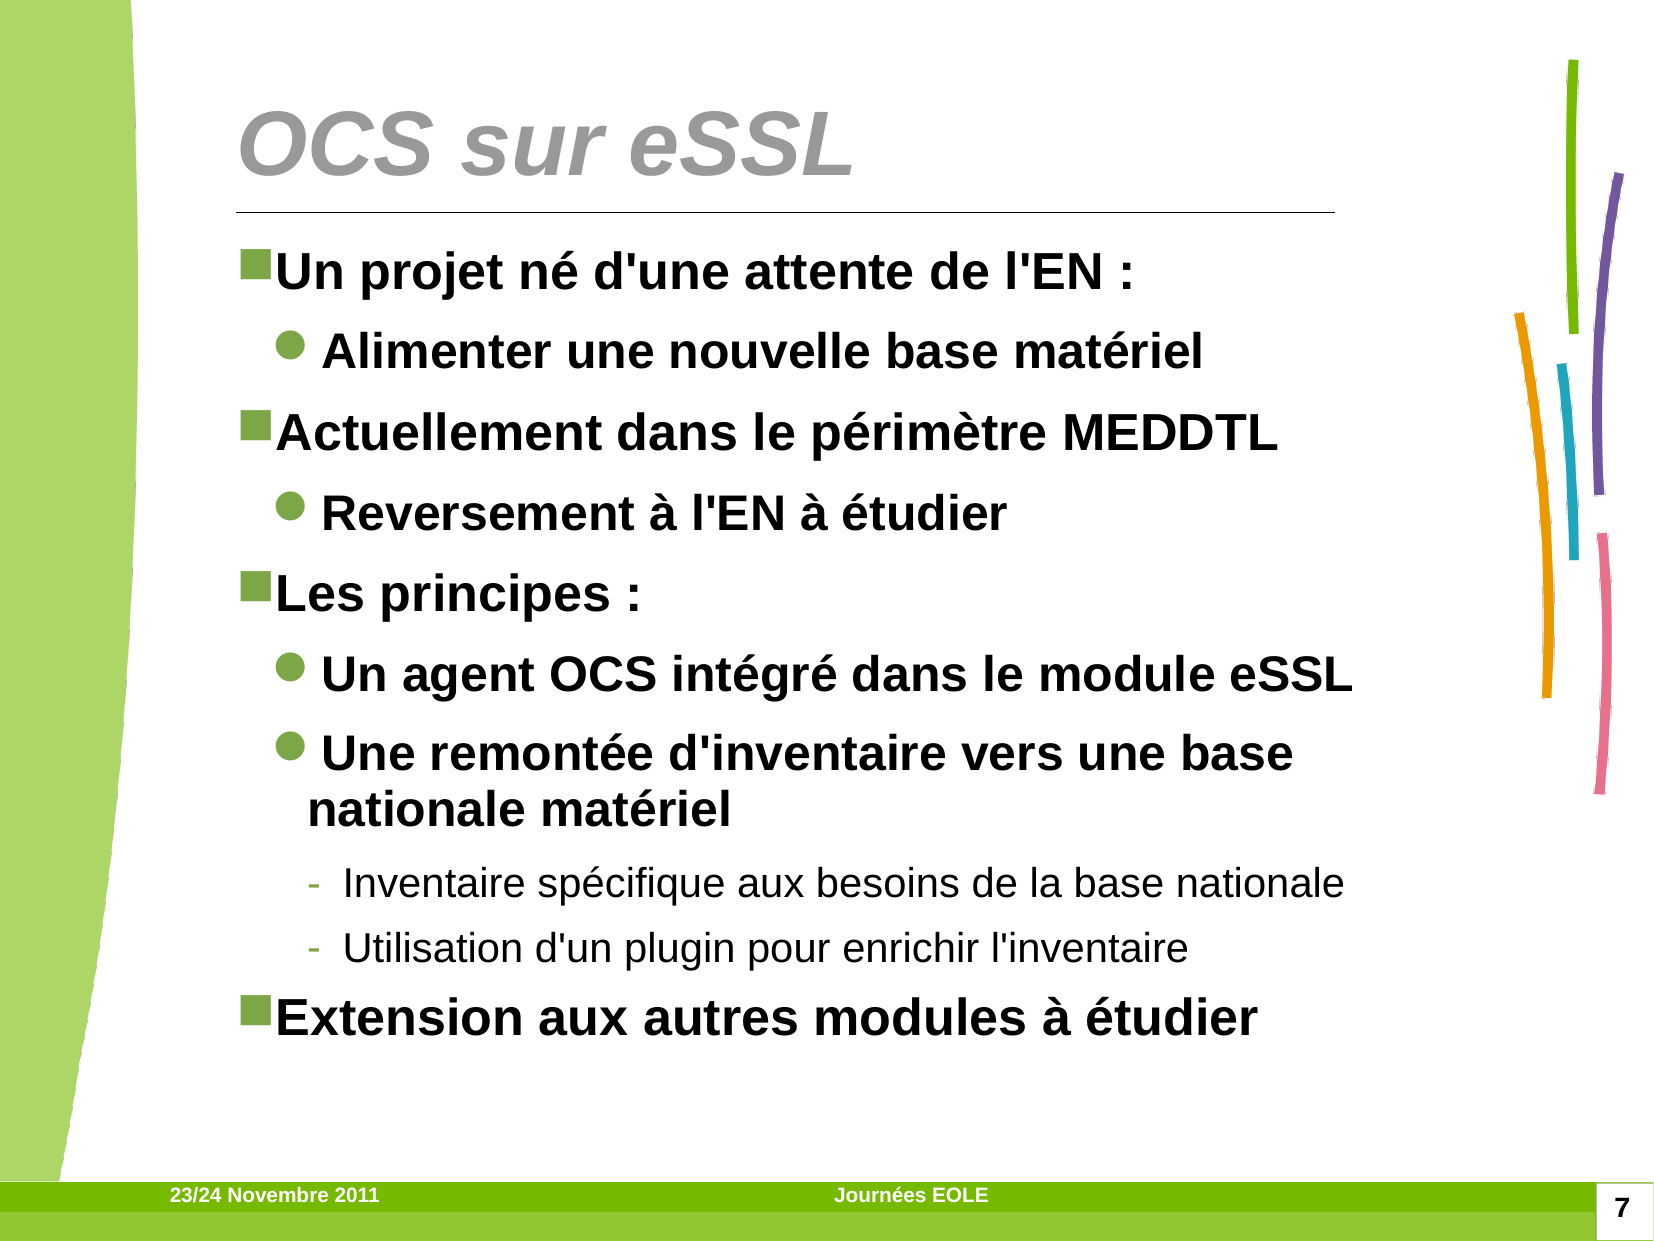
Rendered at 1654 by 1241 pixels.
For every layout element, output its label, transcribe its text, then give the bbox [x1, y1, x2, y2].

picture [0, 0, 1654, 1241]
title OCS sur eSSL [236, 69, 1536, 218]
list Un projet né d'une attente de l'EN : Alimenter une nouvelle base matériel Actuellement dans le périmètre MEDDTL Reversement à l'EN à étudier Les principes : Un agent OCS intégré dans le module eSSL Une remontée d'inventaire vers une base nationale matériel Inventaire spécifique aux besoins de la base nationale Utilisation d'un plugin pour enrichir l'inventaire Extension aux autres modules à étudier [236, 242, 1506, 1114]
